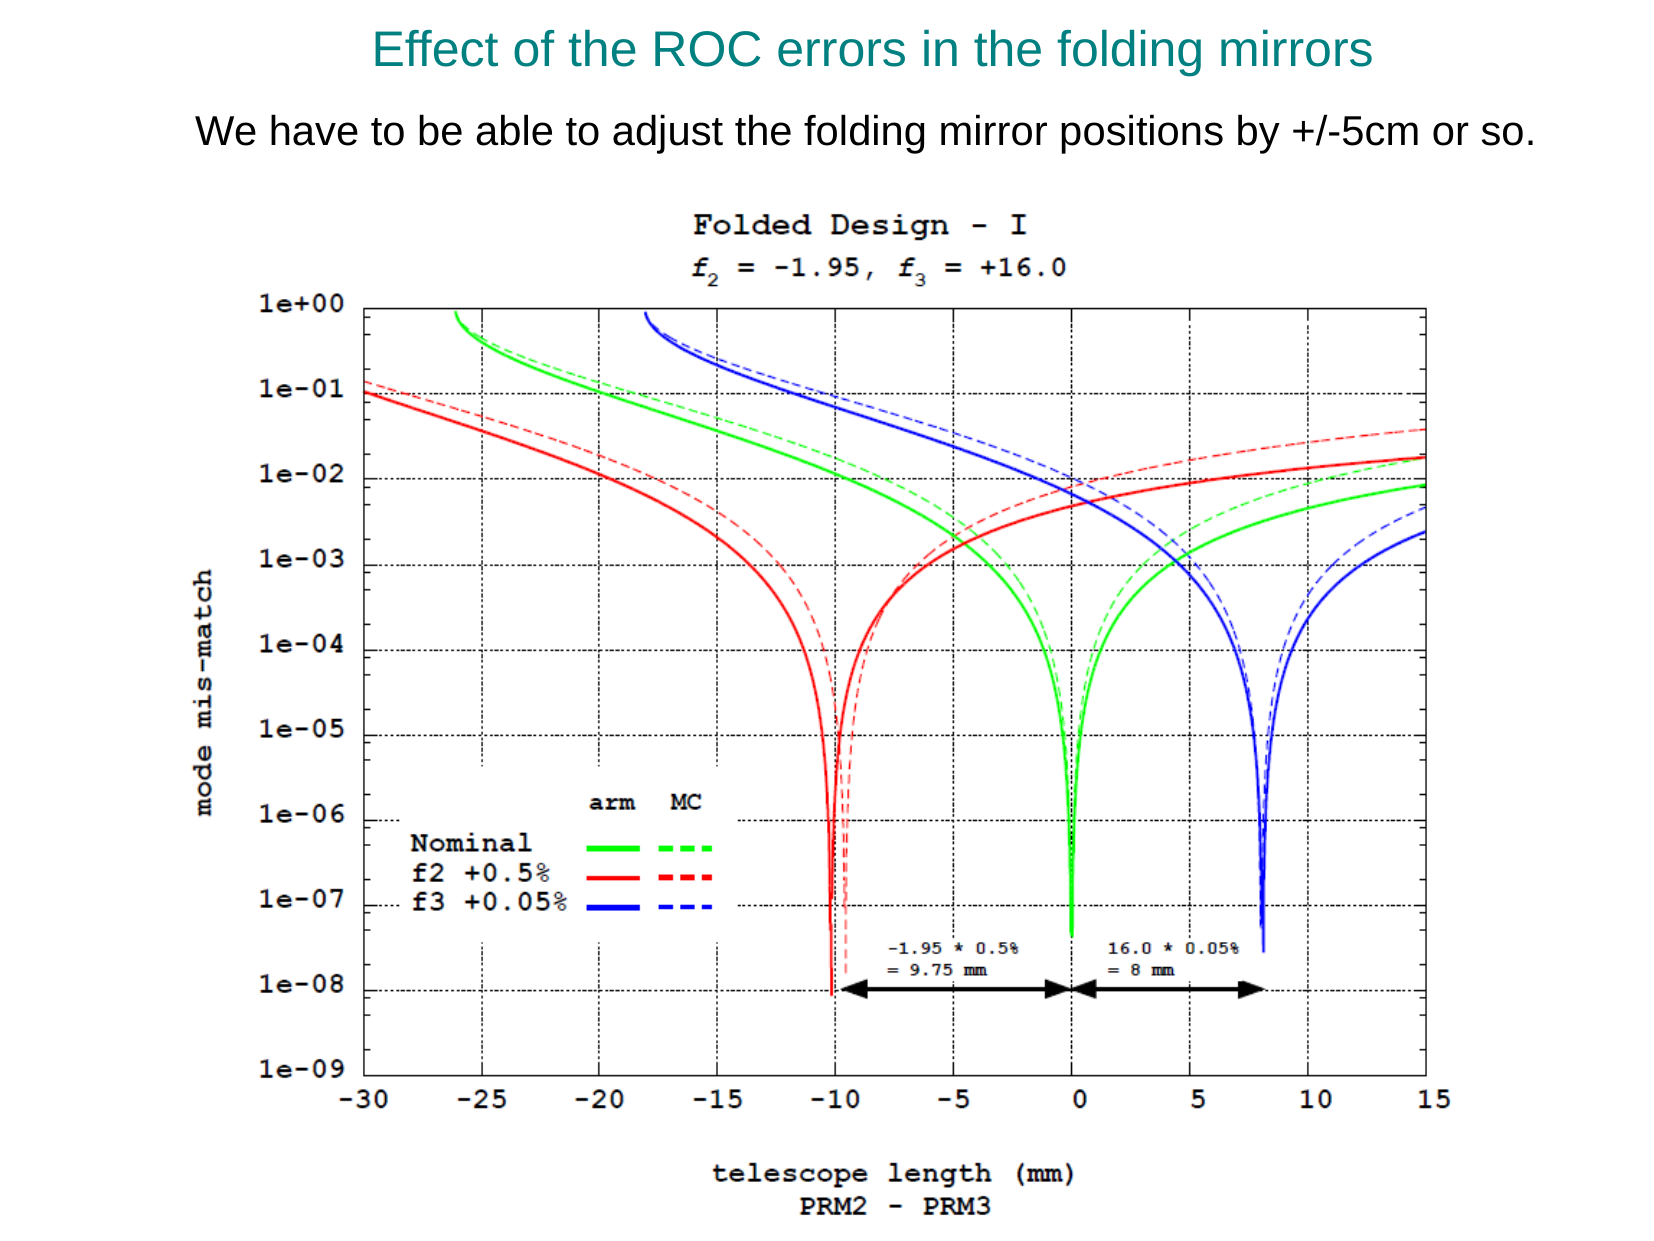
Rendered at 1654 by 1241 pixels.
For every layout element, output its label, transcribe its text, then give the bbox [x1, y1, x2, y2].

text_box We have to be able to adjust the folding mirror positions by +/-5cm or so. [180, 100, 1552, 162]
text_box Effect of the ROC errors in the folding mirrors [356, 14, 1390, 85]
picture [153, 174, 1525, 1241]
